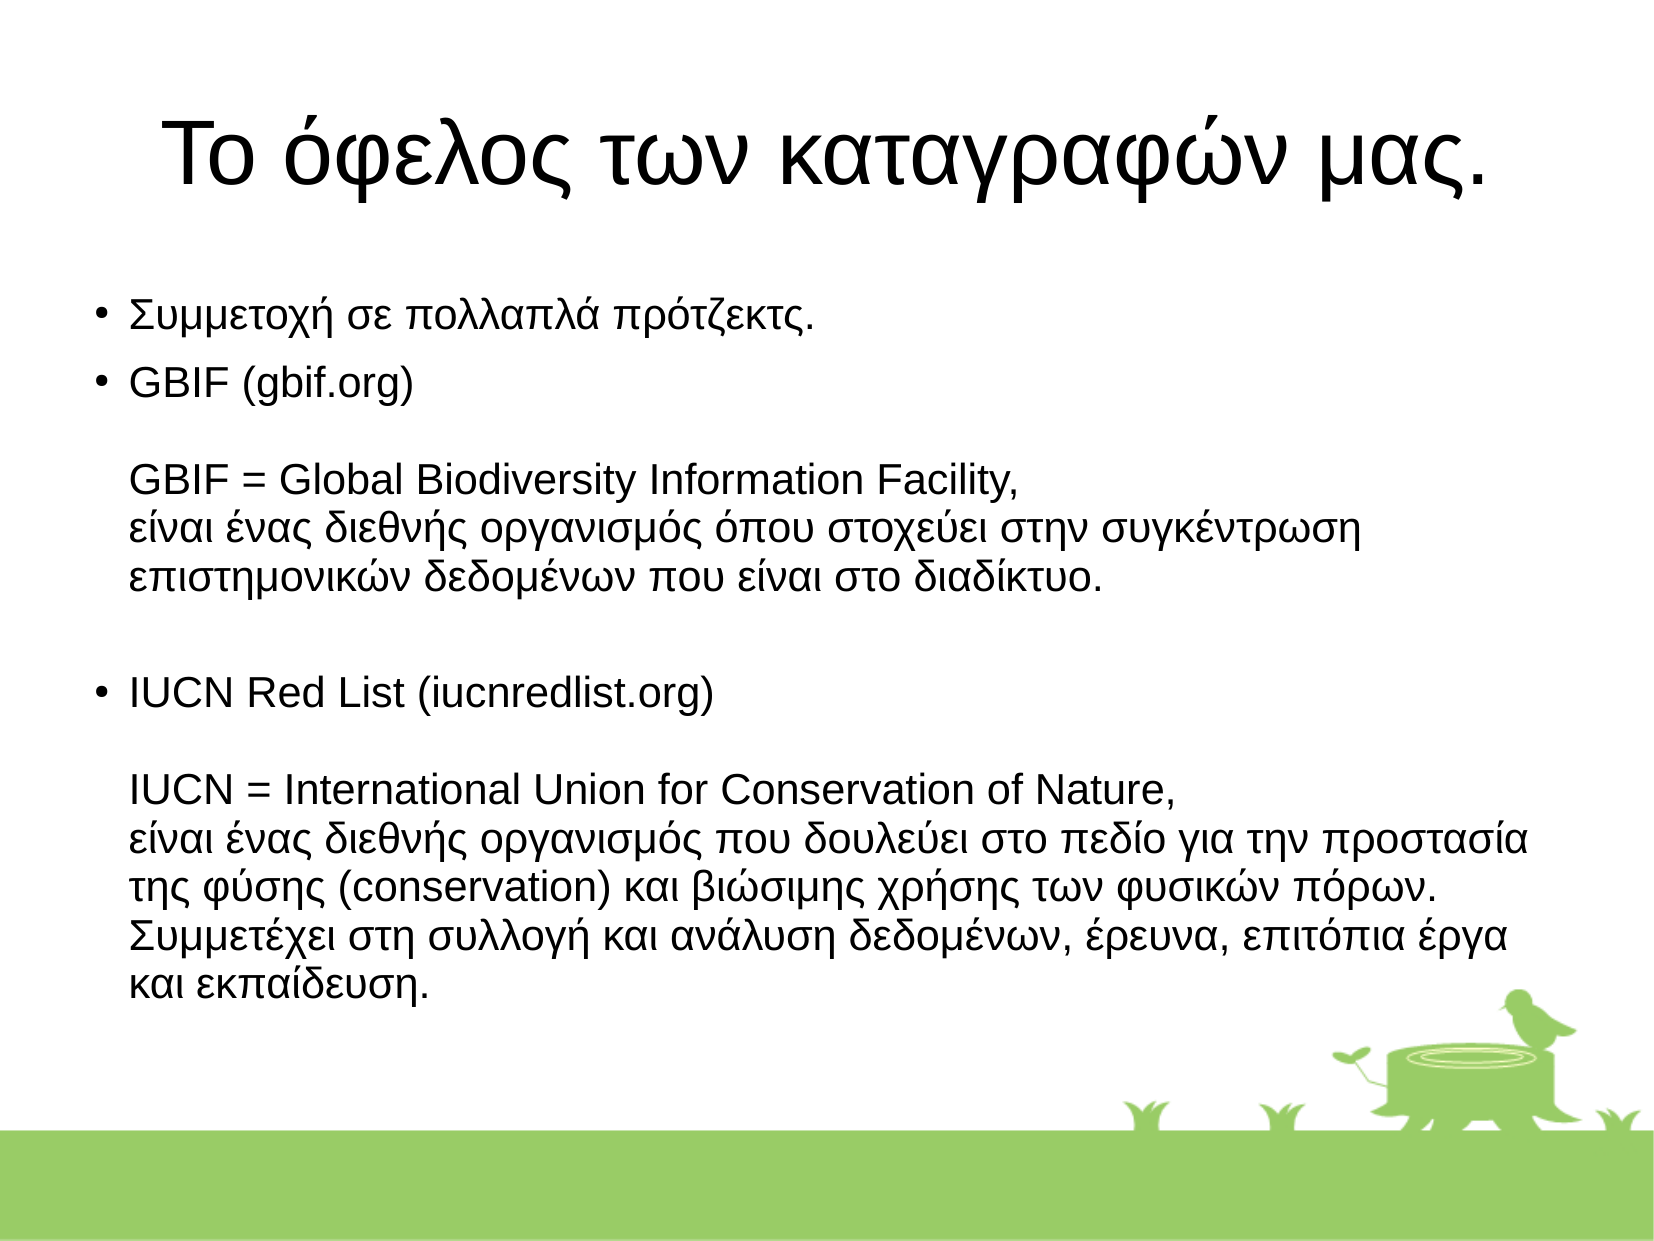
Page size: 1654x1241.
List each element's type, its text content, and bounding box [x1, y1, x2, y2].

list Συμμετοχή σε πολλαπλά πρότζεκτς. GBIF (gbif.org) GBIF = Global Biodiversity Information Facility, είναι ένας διεθνής οργανισμός όπου στοχεύει στην συγκέντρωση επιστημονικών δεδομένων που είναι στο διαδίκτυο. IUCN Red List (iucnredlist.org) IUCN = International Union for Conservation of Nature, είναι ένας διεθνής οργανισμός που δουλεύει στο πεδίο για την προστασία της φύσης (conservation) και βιώσιμης χρήσης των φυσικών πόρων. Συμμετέχει στη συλλογή και ανάλυση δεδομένων, έρευνα, επιτόπια έργα και εκπαίδευση. [82, 290, 1571, 1010]
title Το όφελος των καταγραφών μας. [82, 49, 1571, 257]
picture [0, 0, 1654, 1241]
